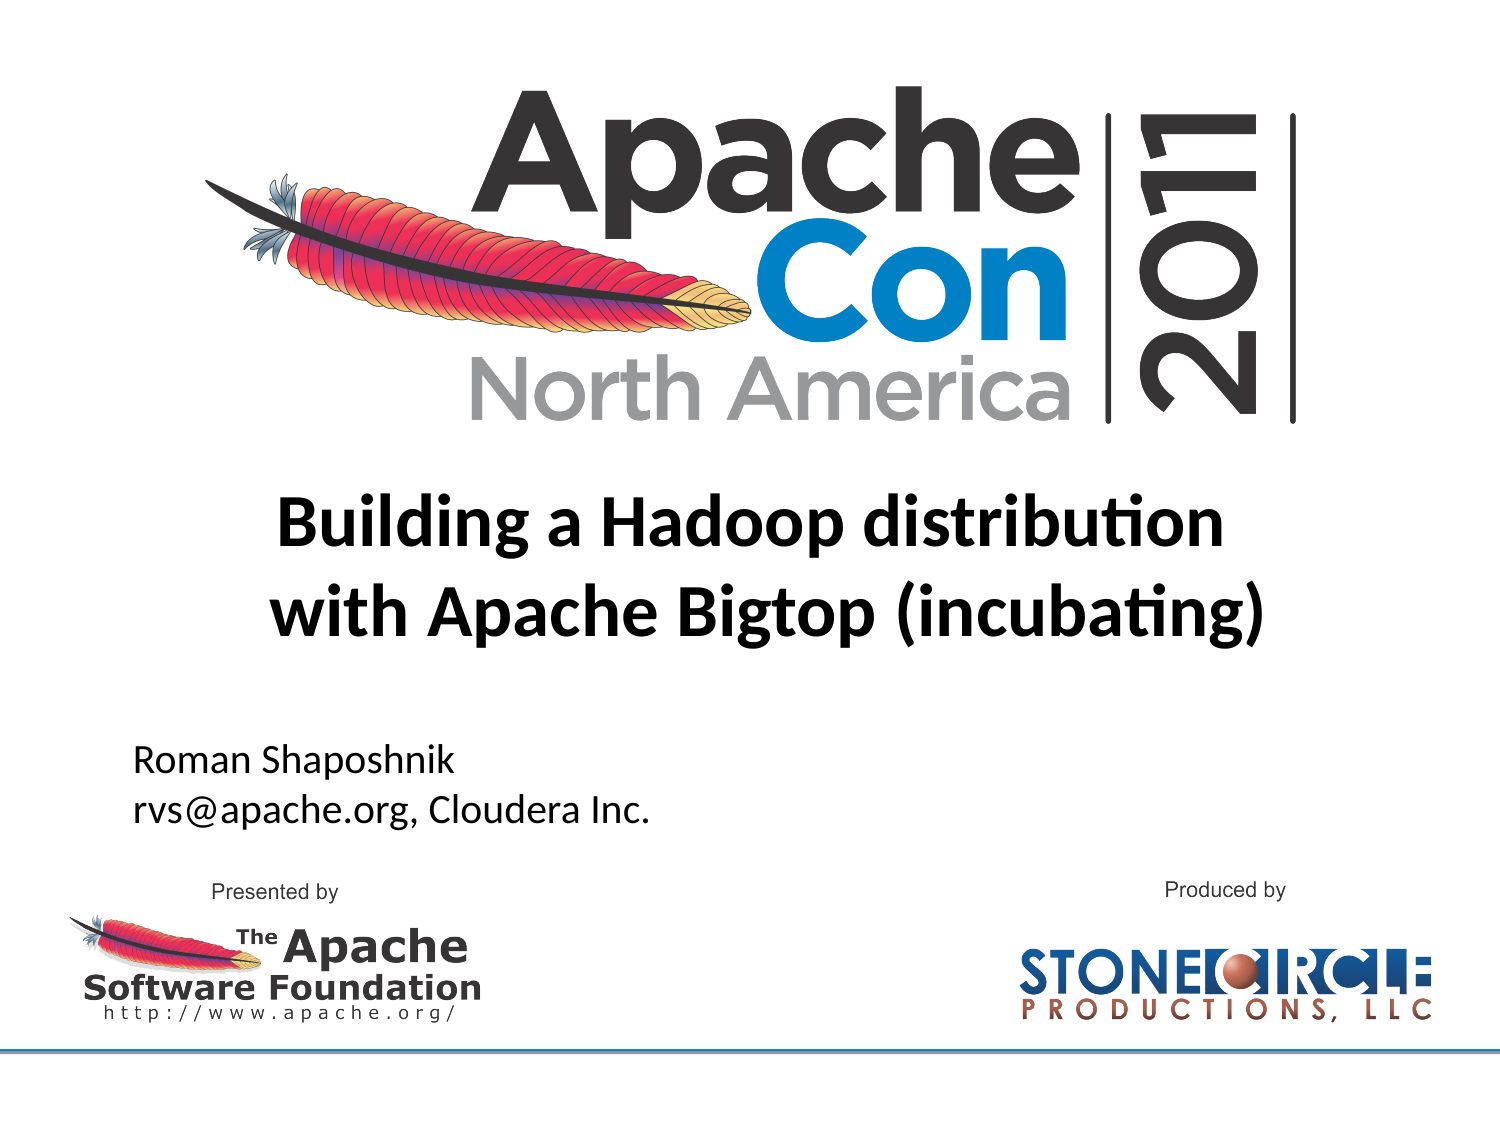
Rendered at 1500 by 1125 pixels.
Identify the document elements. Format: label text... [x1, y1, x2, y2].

picture [0, 0, 1500, 1049]
title Building a Hadoop distribution with Apache Bigtop (incubating) [37, 374, 1500, 750]
picture [0, 1052, 1500, 1125]
text_box Roman Shaposhnik rvs@apache.org, Cloudera Inc. [118, 750, 1394, 887]
